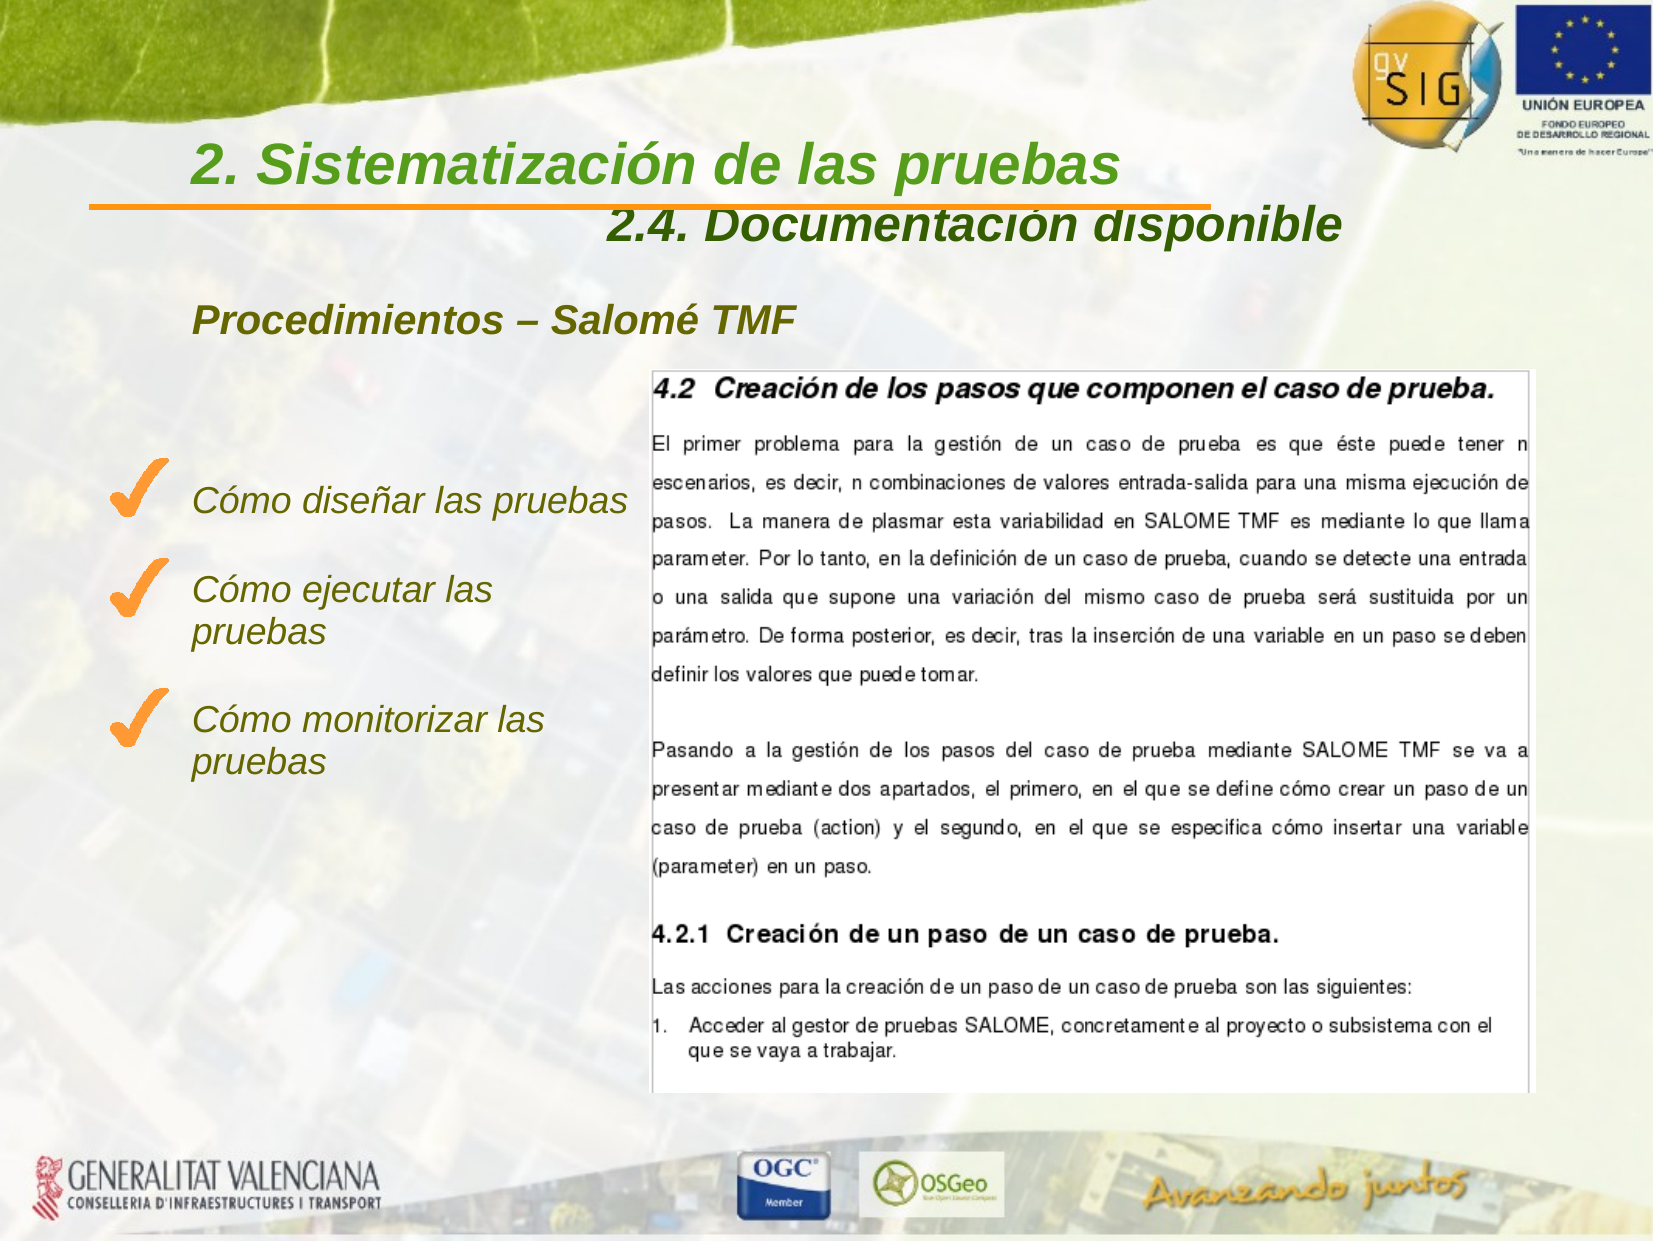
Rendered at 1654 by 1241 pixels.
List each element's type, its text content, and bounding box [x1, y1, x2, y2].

text_box Cómo ejecutar las pruebas [177, 561, 649, 671]
picture [0, 0, 1653, 1241]
text_box Cómo monitorizar las pruebas [177, 691, 649, 801]
text_box Procedimientos – Salomé TMF [177, 289, 1063, 358]
text_box 2. Sistematización de las pruebas 2.4. Documentación disponible [177, 124, 1359, 276]
text_box Cómo diseñar las pruebas [177, 472, 649, 535]
